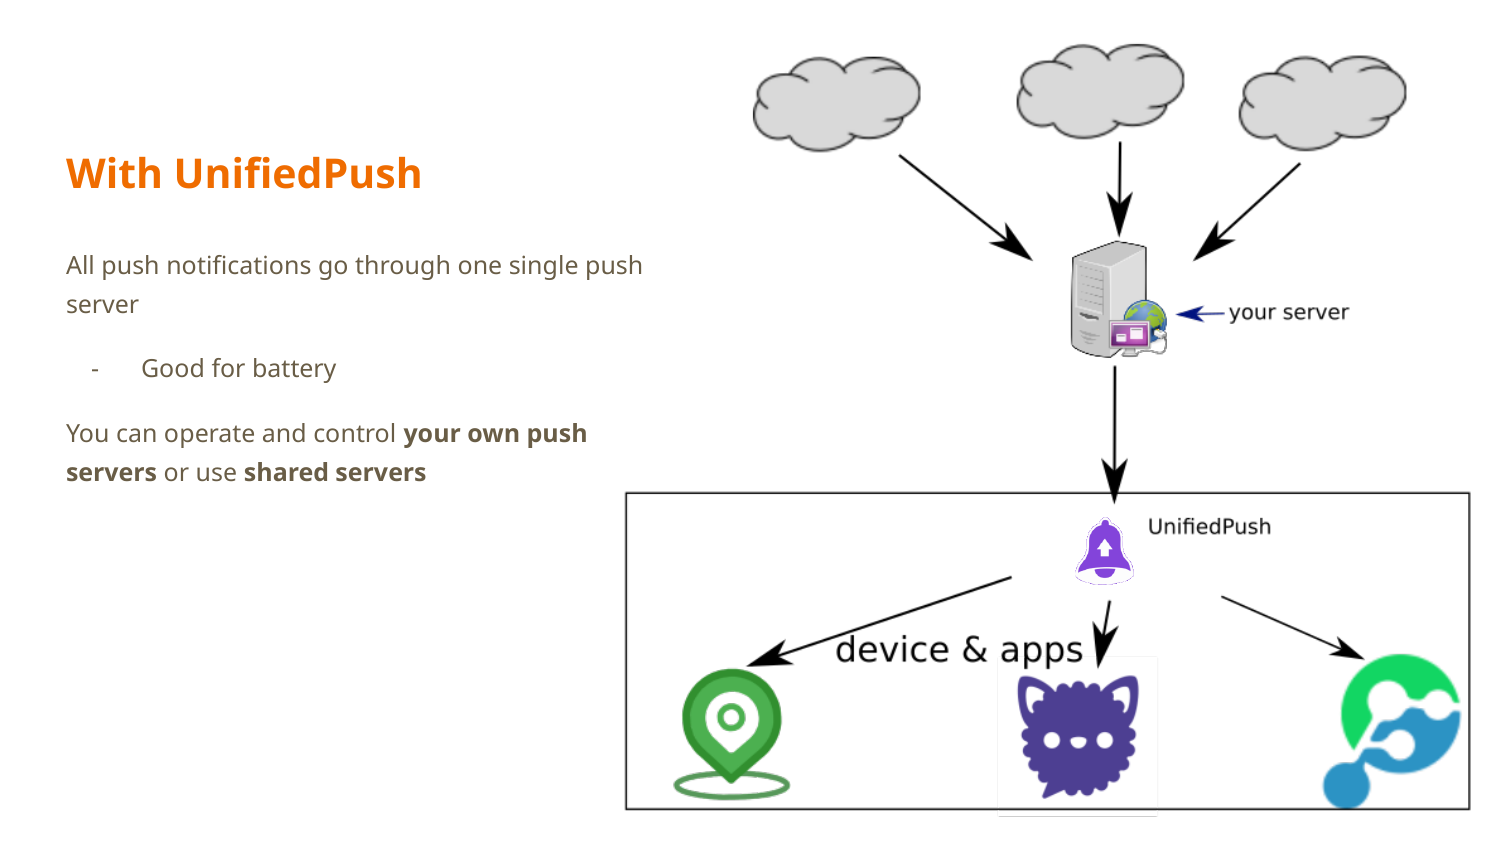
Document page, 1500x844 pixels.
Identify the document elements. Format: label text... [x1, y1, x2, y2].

title With UnifiedPush [51, 91, 512, 216]
list All push notifications go through one single push server Good for battery You can operate and control your own push servers or use shared servers [51, 227, 598, 750]
picture [598, 30, 1481, 828]
